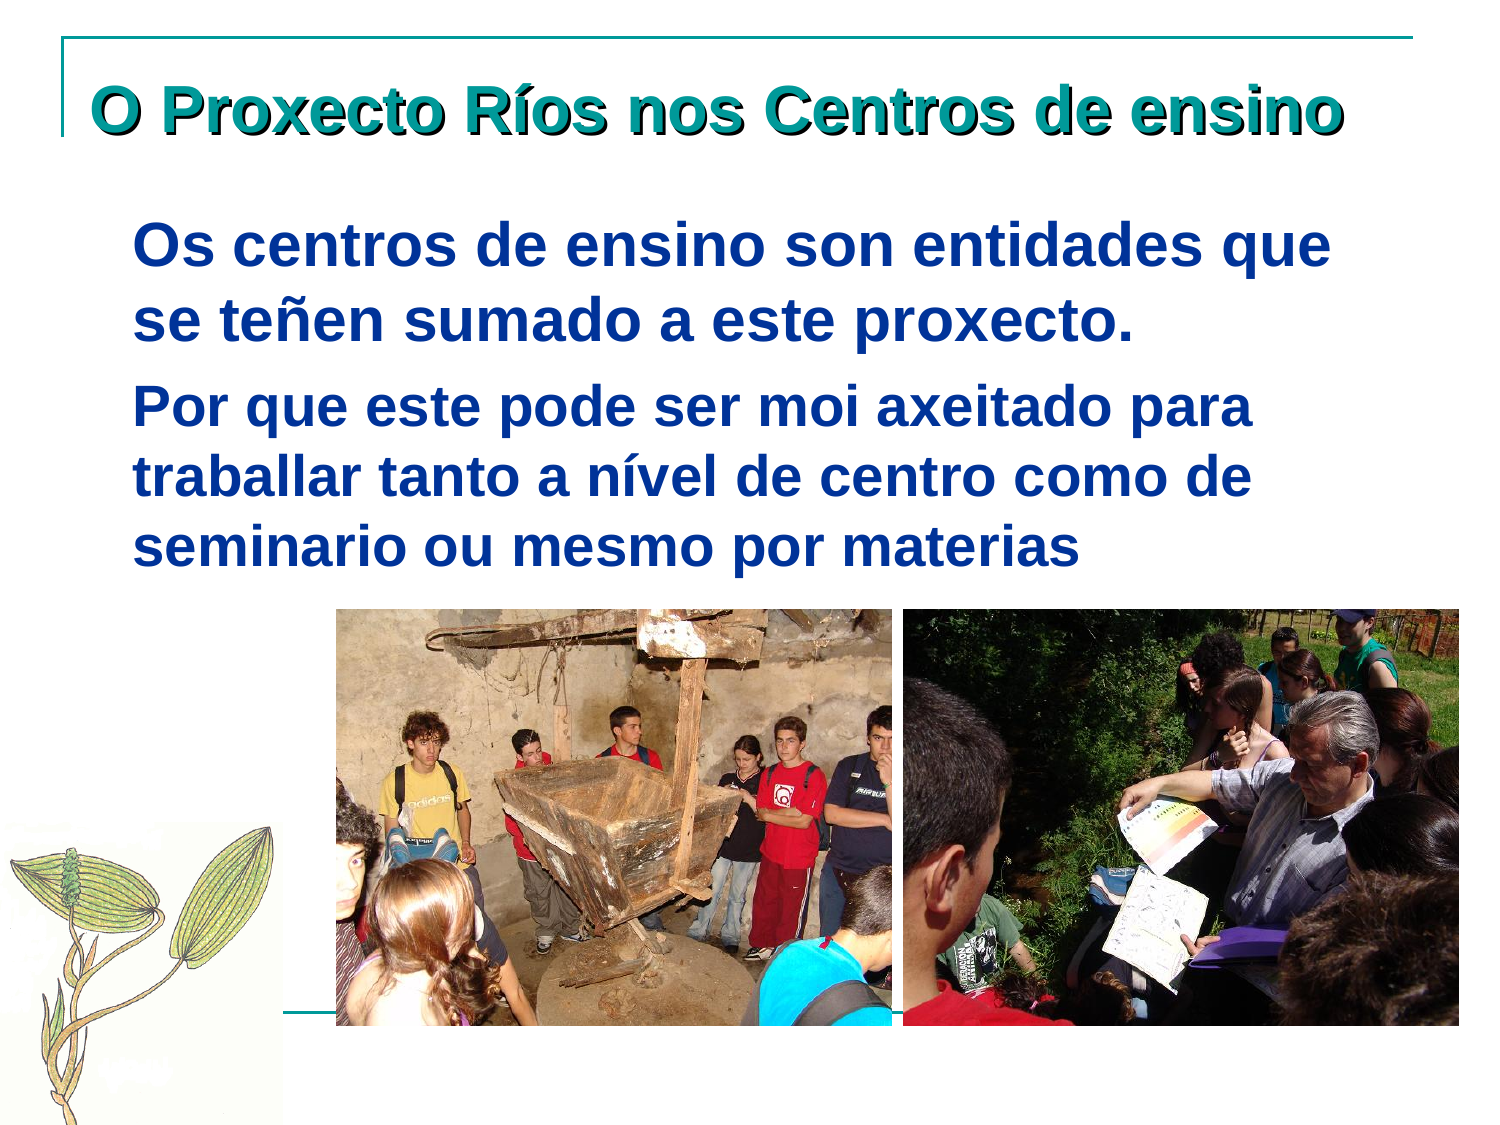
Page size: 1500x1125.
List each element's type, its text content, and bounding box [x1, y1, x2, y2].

picture [0, 822, 283, 1125]
picture [336, 609, 892, 1027]
picture [903, 609, 1459, 1027]
list Os centros de ensino son entidades que se teñen sumado a este proxecto. Por que este pode ser moi axeitado para traballar tanto a nível de centro como de seminario ou mesmo por materias [61, 196, 1412, 940]
title O Proxecto Ríos nos Centros de ensino [75, 45, 1426, 233]
